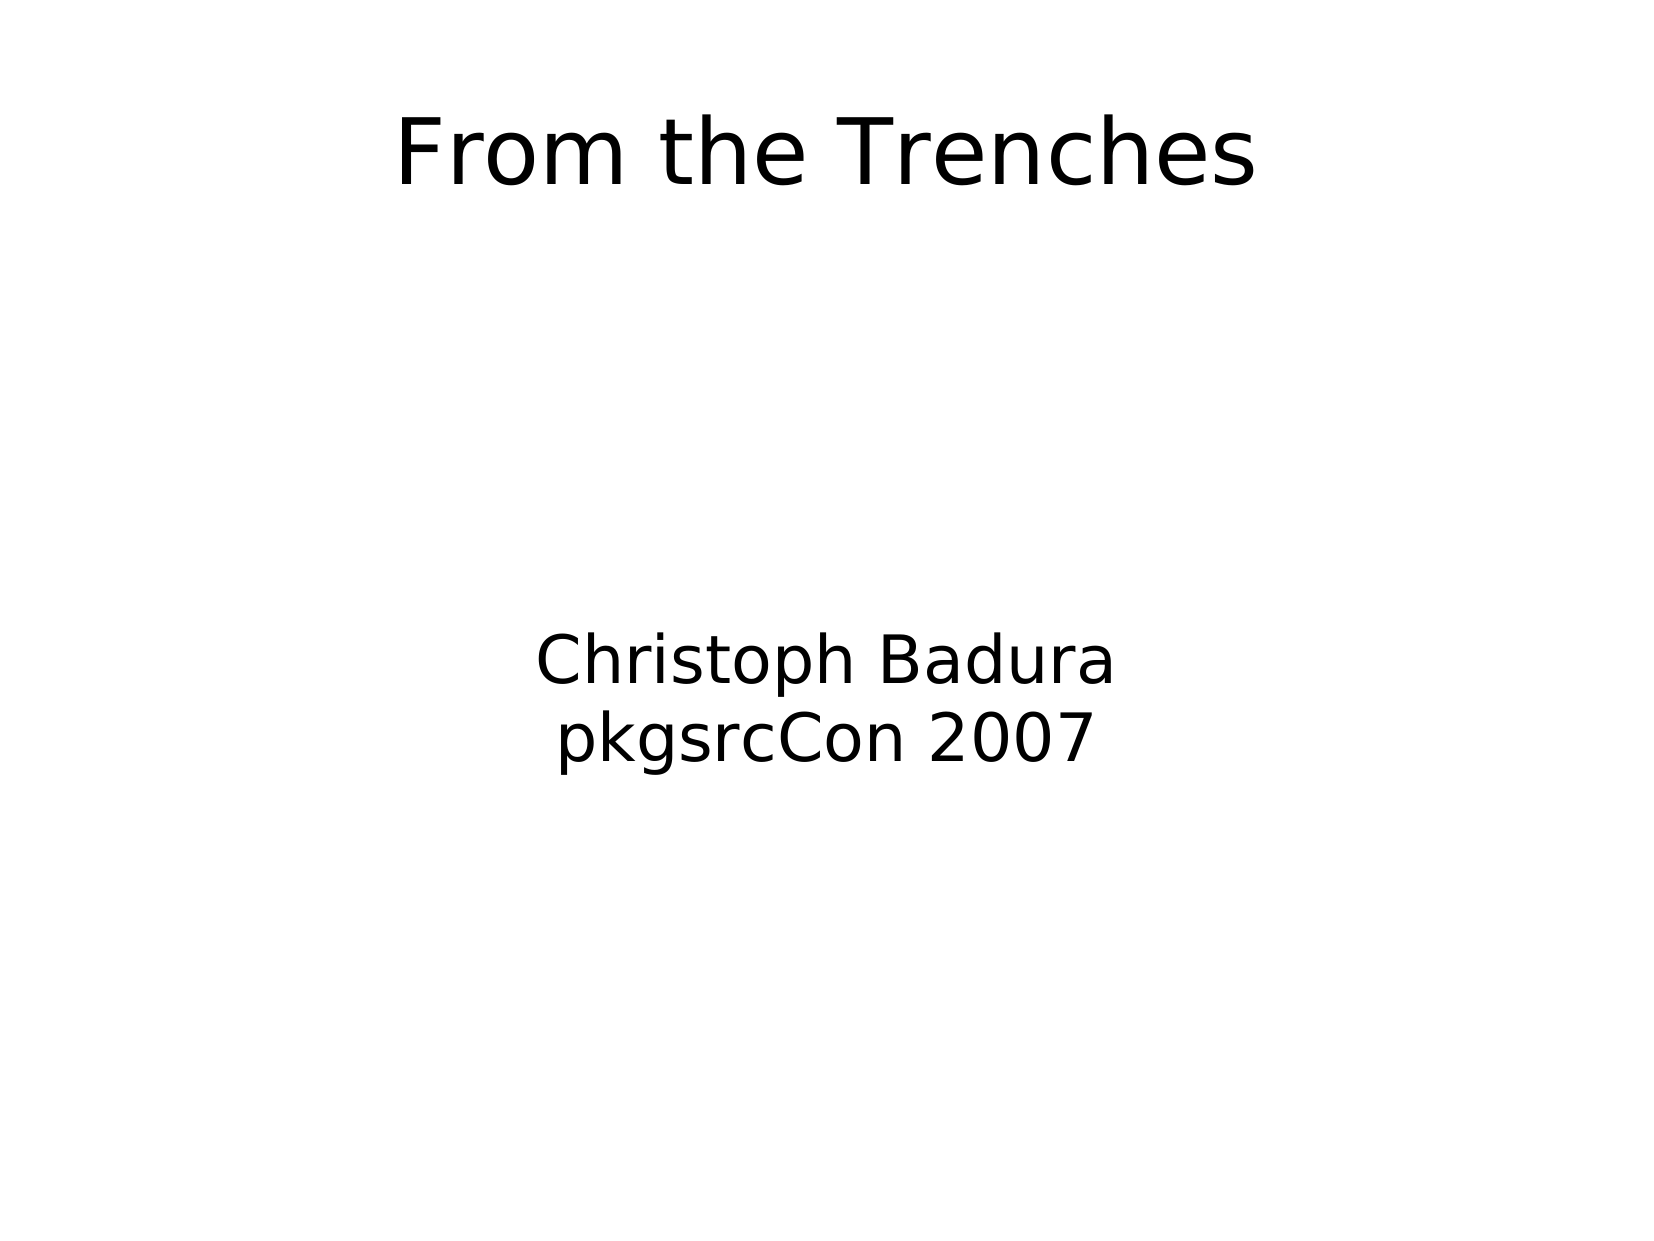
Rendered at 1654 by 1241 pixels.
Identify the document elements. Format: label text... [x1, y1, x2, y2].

subtitle Christoph Badura pkgsrcCon 2007 [82, 297, 1571, 1102]
title From the Trenches [82, 56, 1571, 250]
